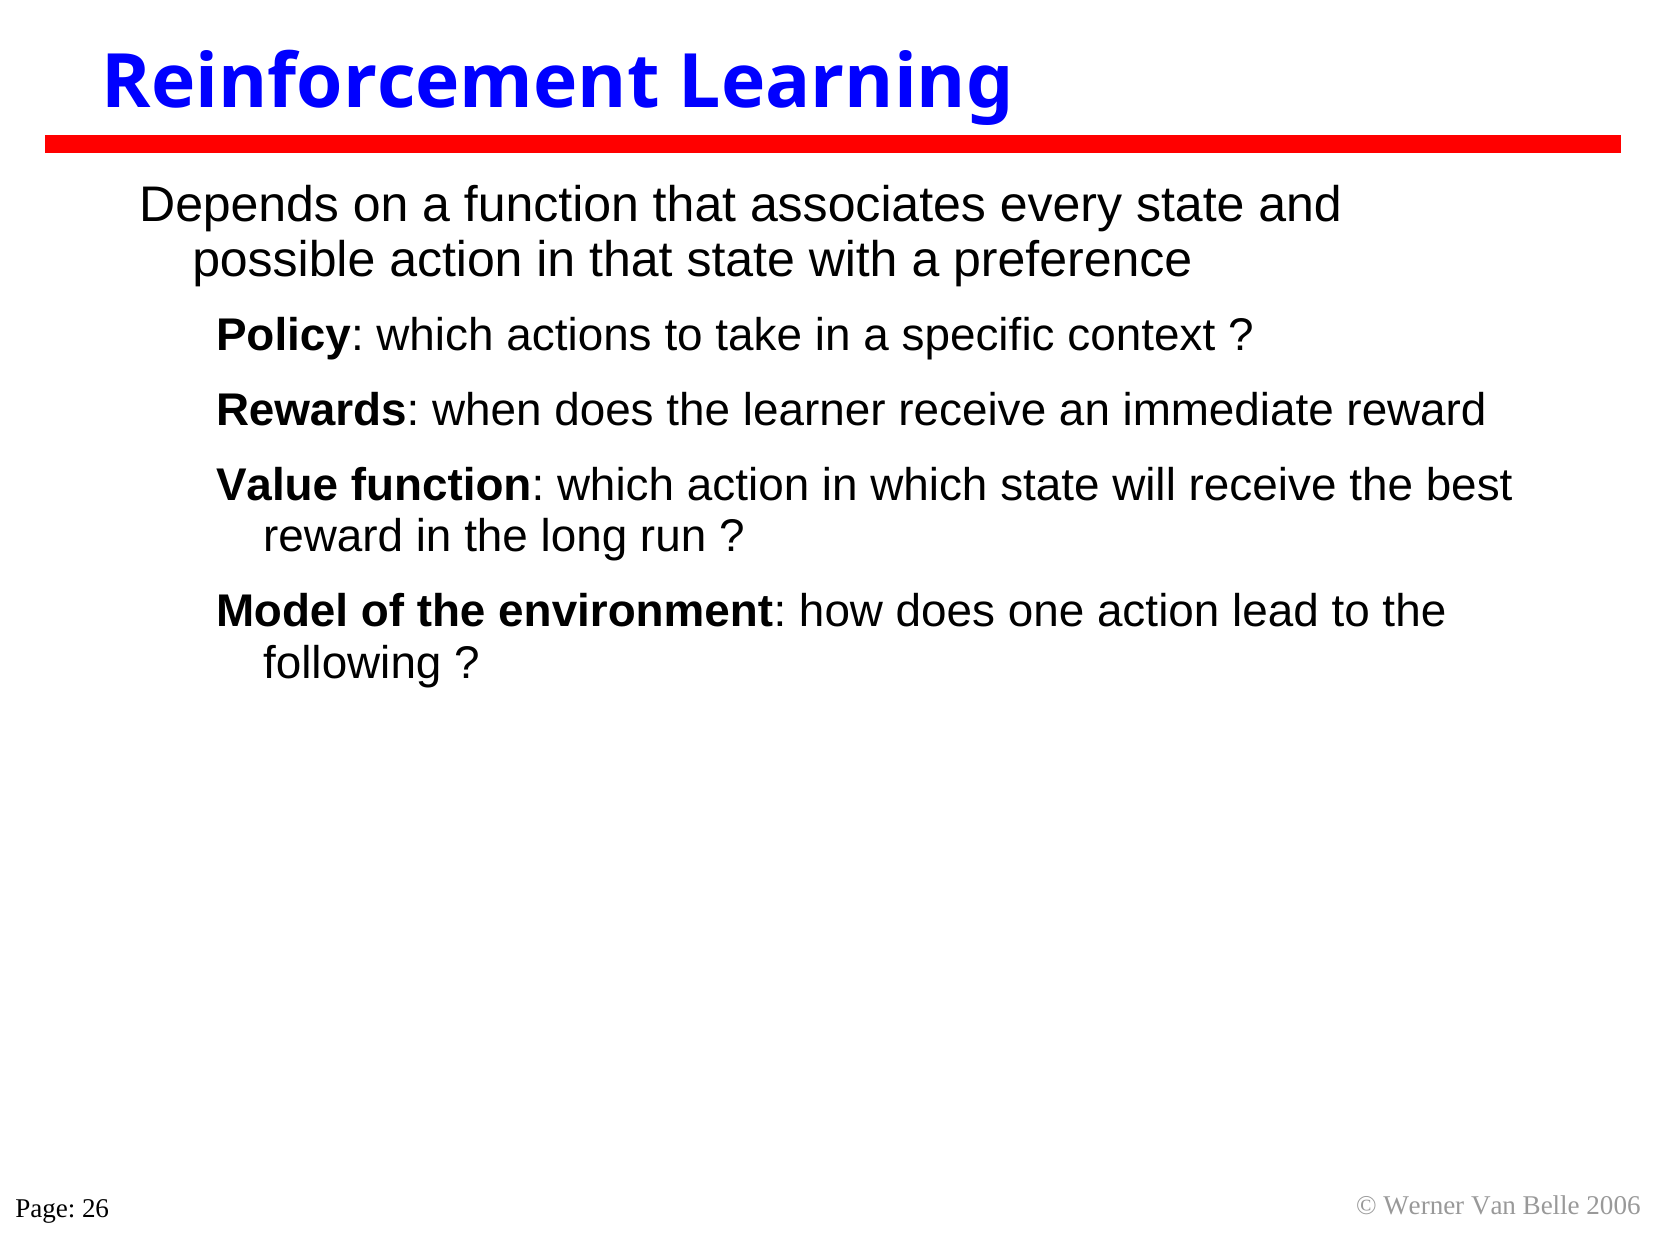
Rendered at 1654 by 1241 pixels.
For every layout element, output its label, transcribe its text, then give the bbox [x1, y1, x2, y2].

list Depends on a function that associates every state and possible action in that state with a preference Policy: which actions to take in a specific context ? Rewards: when does the learner receive an immediate reward Value function: which action in which state will receive the best reward in the long run ? Model of the environment: how does one action lead to the following ? [121, 175, 1534, 1127]
title Reinforcement Learning [101, 27, 1514, 130]
